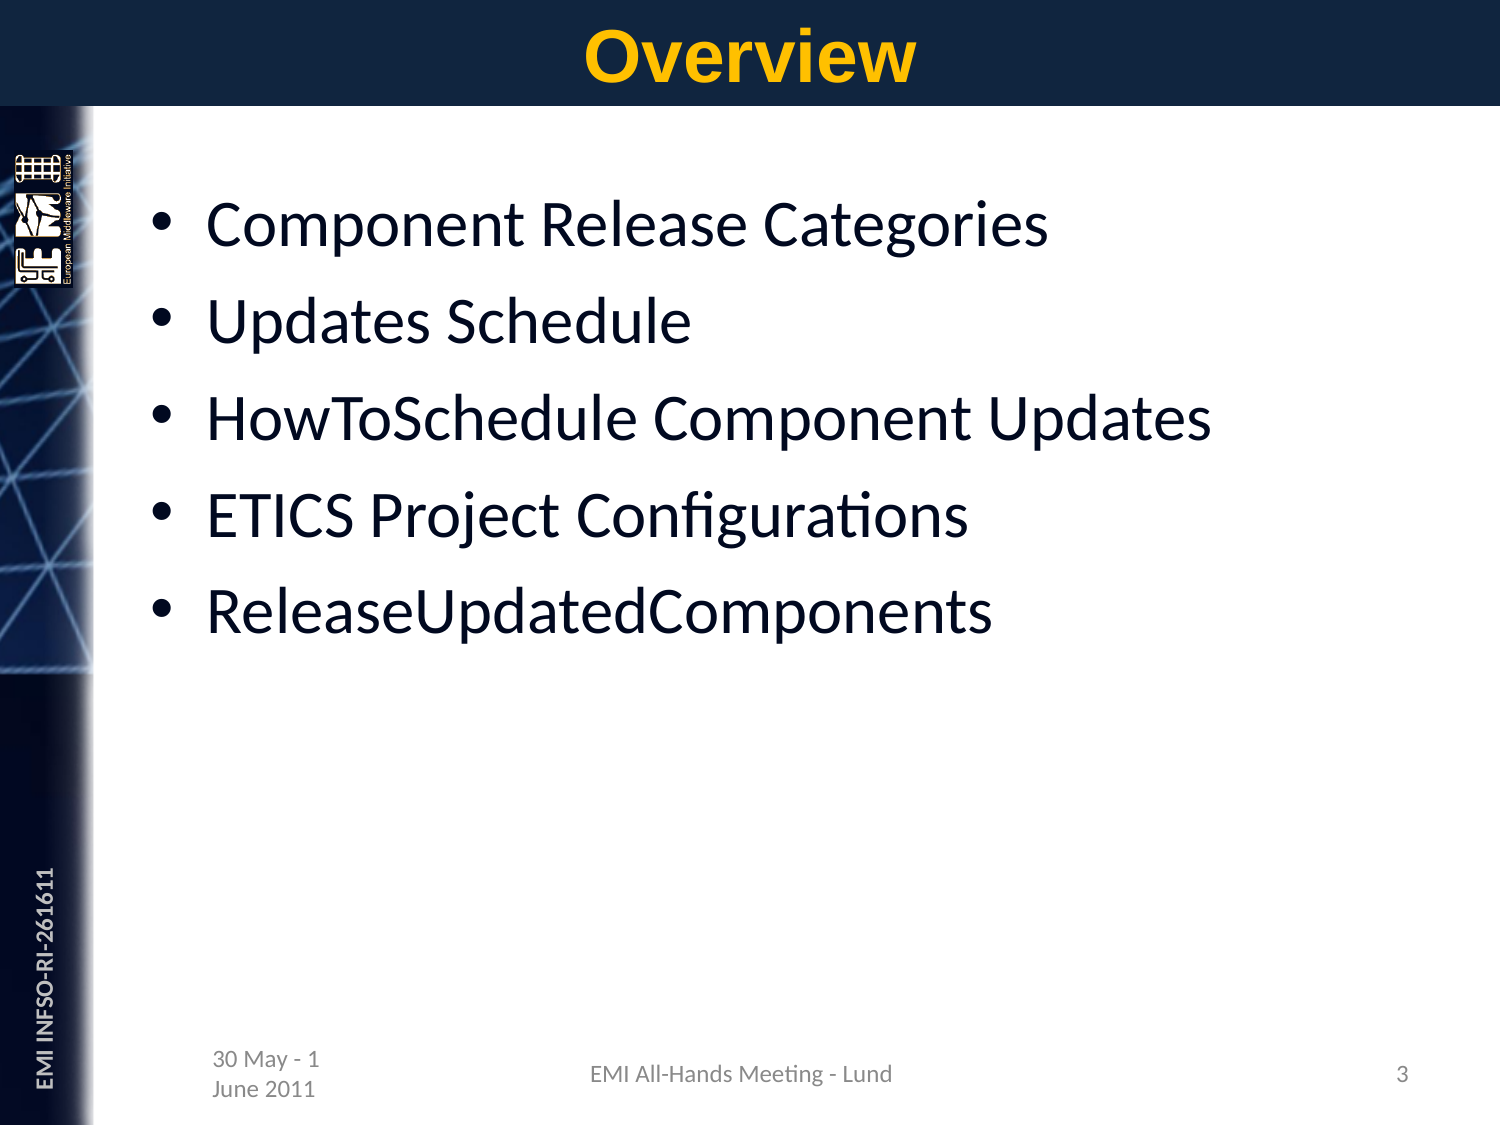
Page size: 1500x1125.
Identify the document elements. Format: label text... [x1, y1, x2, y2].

picture [0, 106, 105, 1125]
title Overview [0, 0, 1500, 106]
text_box EMI All-Hands Meeting - Lund [380, 1042, 1103, 1103]
text_box 30 May - 1 June 2011 [197, 1042, 369, 1103]
text_box <number> [1354, 1042, 1424, 1103]
list Component Release Categories Updates Schedule HowToSchedule Component Updates ETICS Project Configurations ReleaseUpdatedComponents [135, 172, 1425, 1005]
